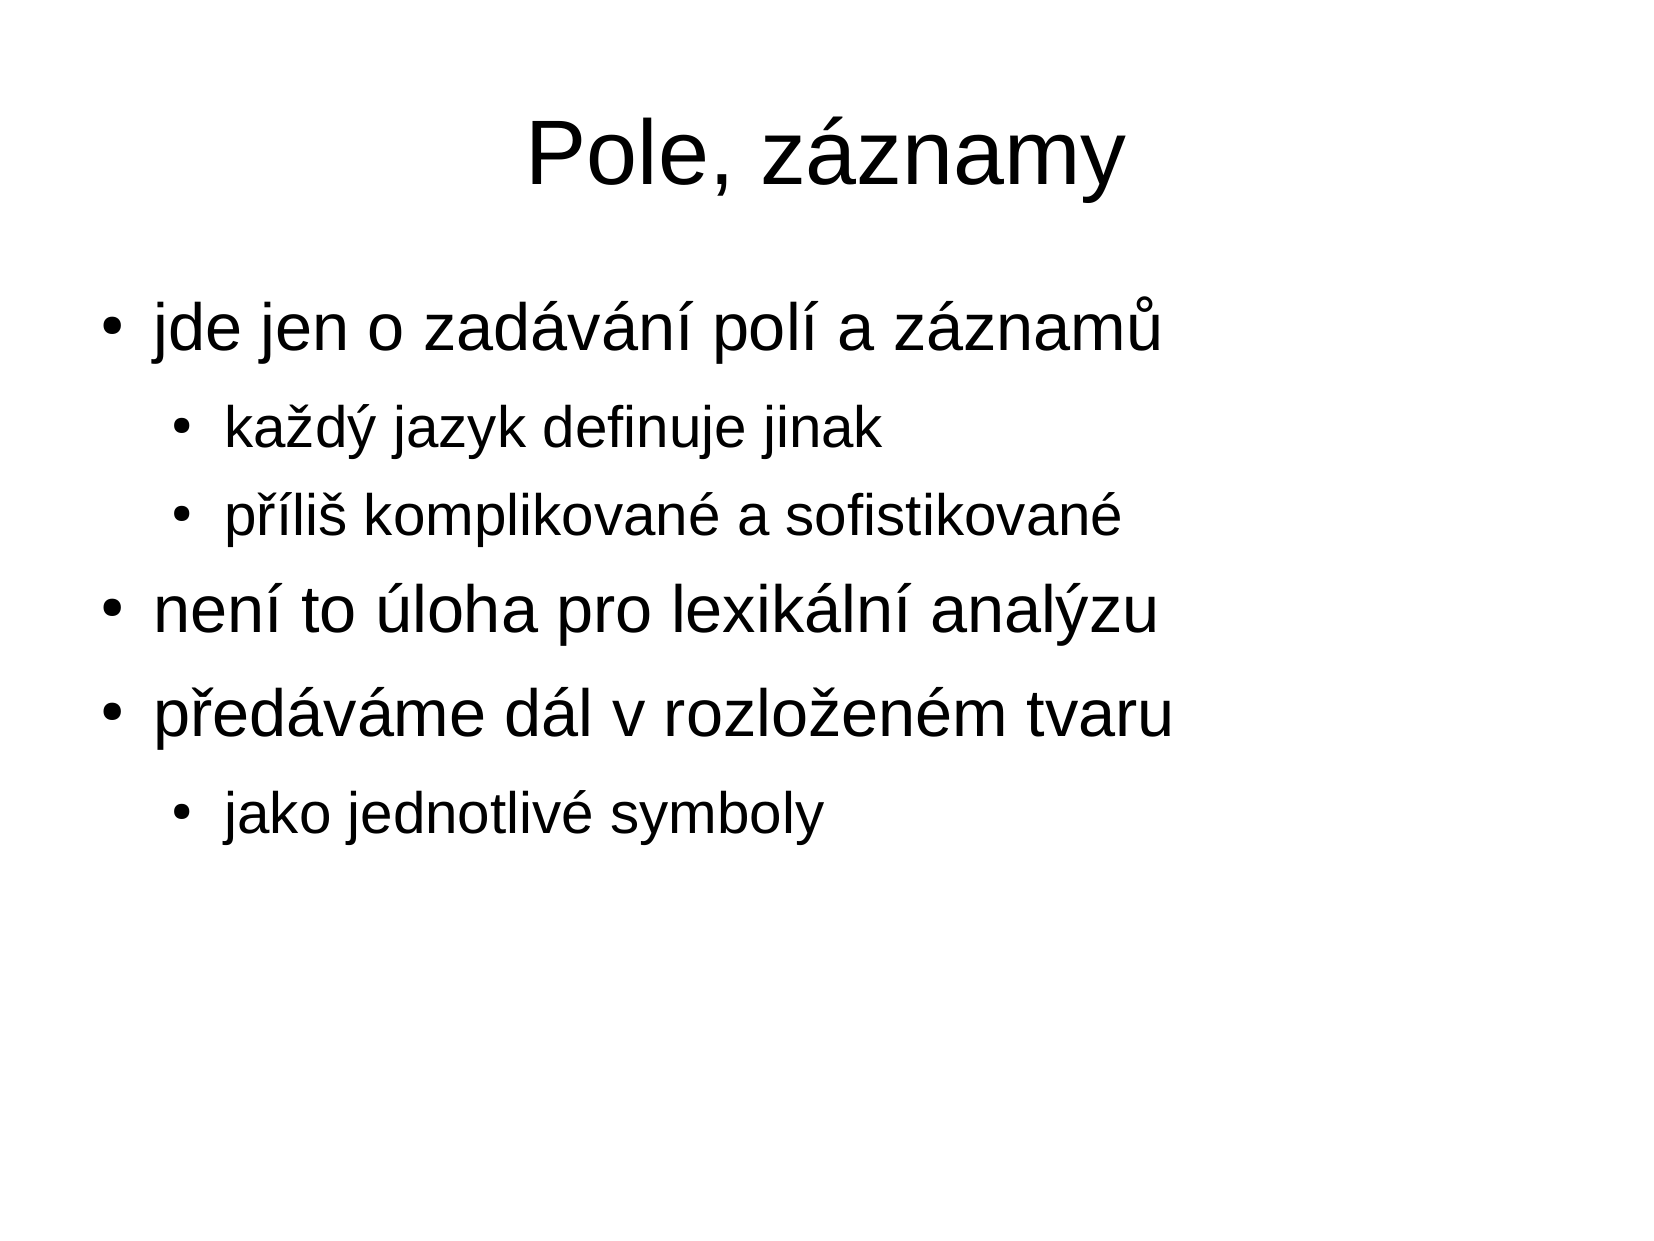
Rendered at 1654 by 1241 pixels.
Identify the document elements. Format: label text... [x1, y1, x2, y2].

title Pole, záznamy [82, 56, 1571, 250]
list jde jen o zadávání polí a záznamů každý jazyk definuje jinak příliš komplikované a sofistikované není to úloha pro lexikální analýzu předáváme dál v rozloženém tvaru jako jednotlivé symboly [82, 290, 1571, 1094]
